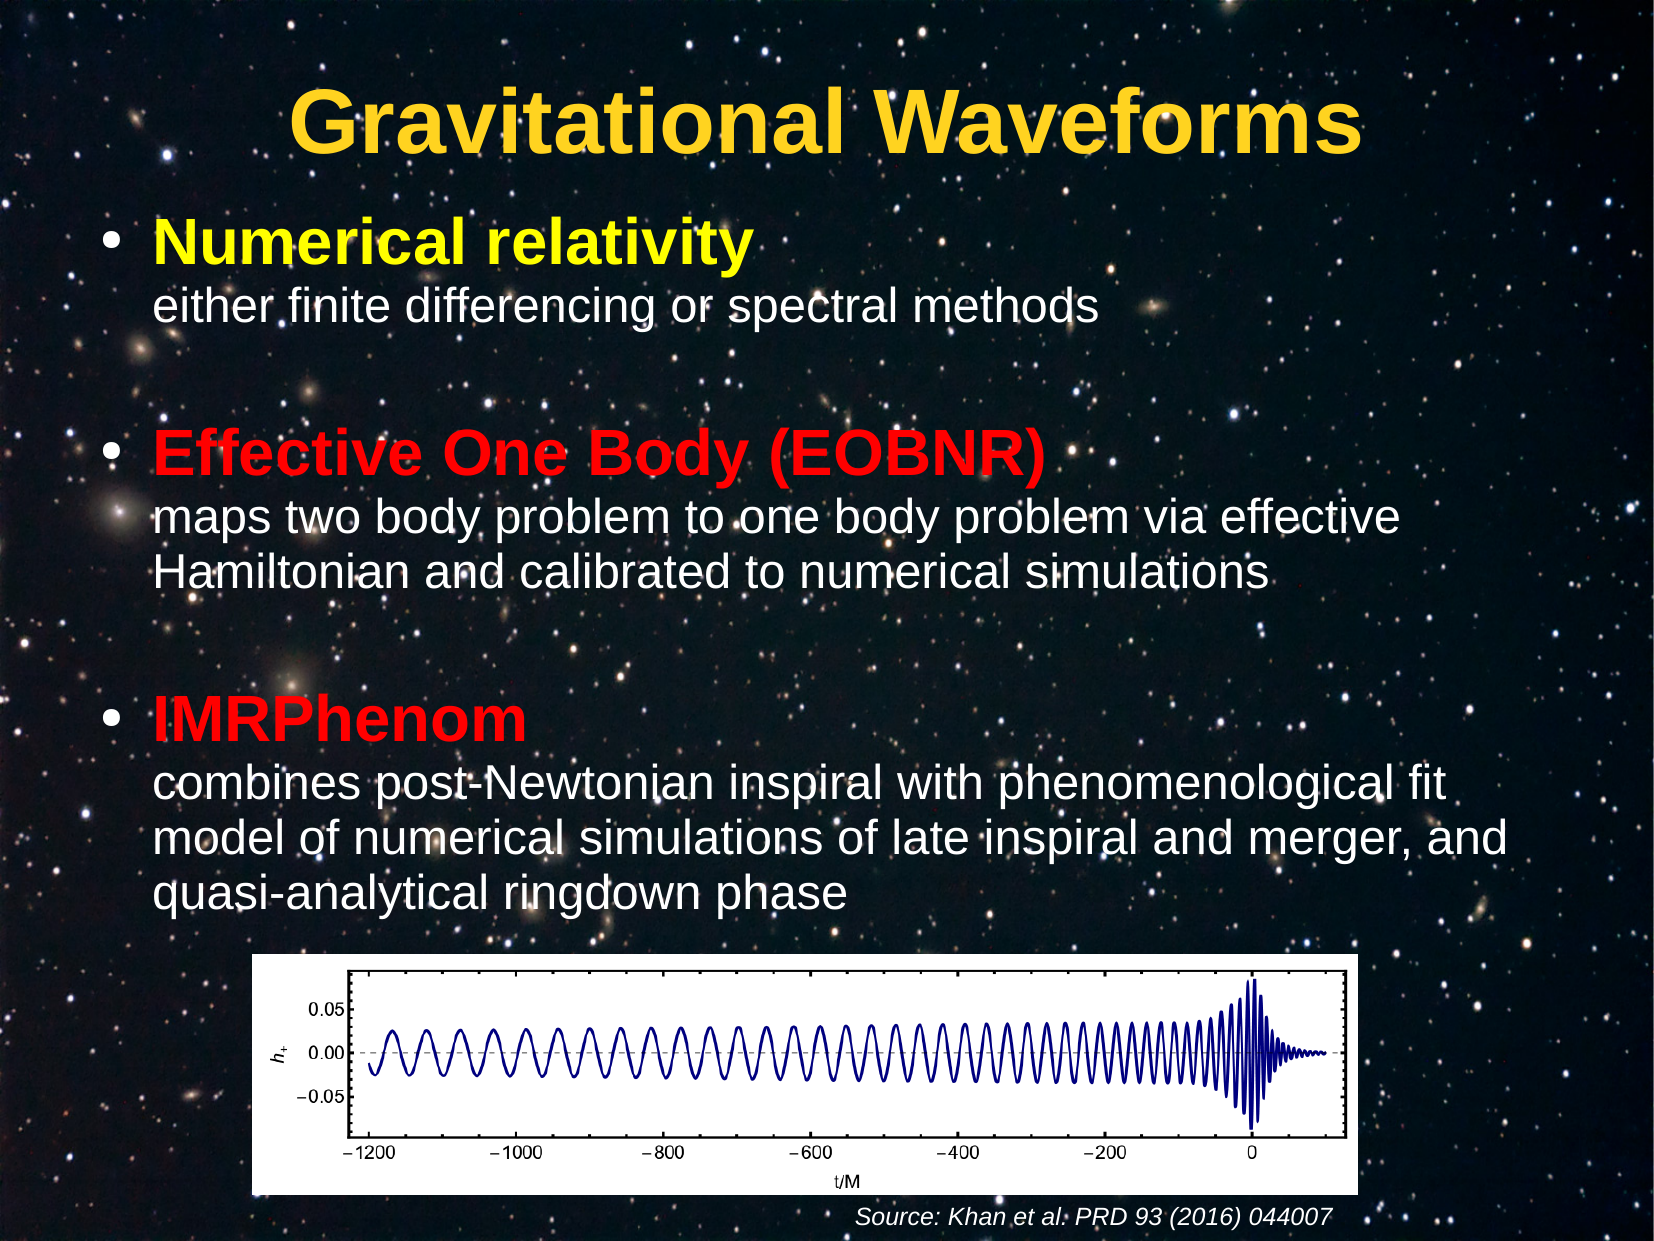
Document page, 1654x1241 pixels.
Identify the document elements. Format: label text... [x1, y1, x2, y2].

list Numerical relativity either finite differencing or spectral methods Effective One Body (EOBNR) maps two body problem to one body problem via effective Hamiltonian and calibrated to numerical simulations IMRPhenom combines post-Newtonian inspiral with phenomenological fit model of numerical simulations of late inspiral and merger, and quasi-analytical ringdown phase [82, 205, 1538, 925]
title Gravitational Waveforms [82, 17, 1571, 226]
text_box Source: Khan et al. PRD 93 (2016) 044007 [840, 1195, 1381, 1238]
picture [0, 0, 1654, 1241]
